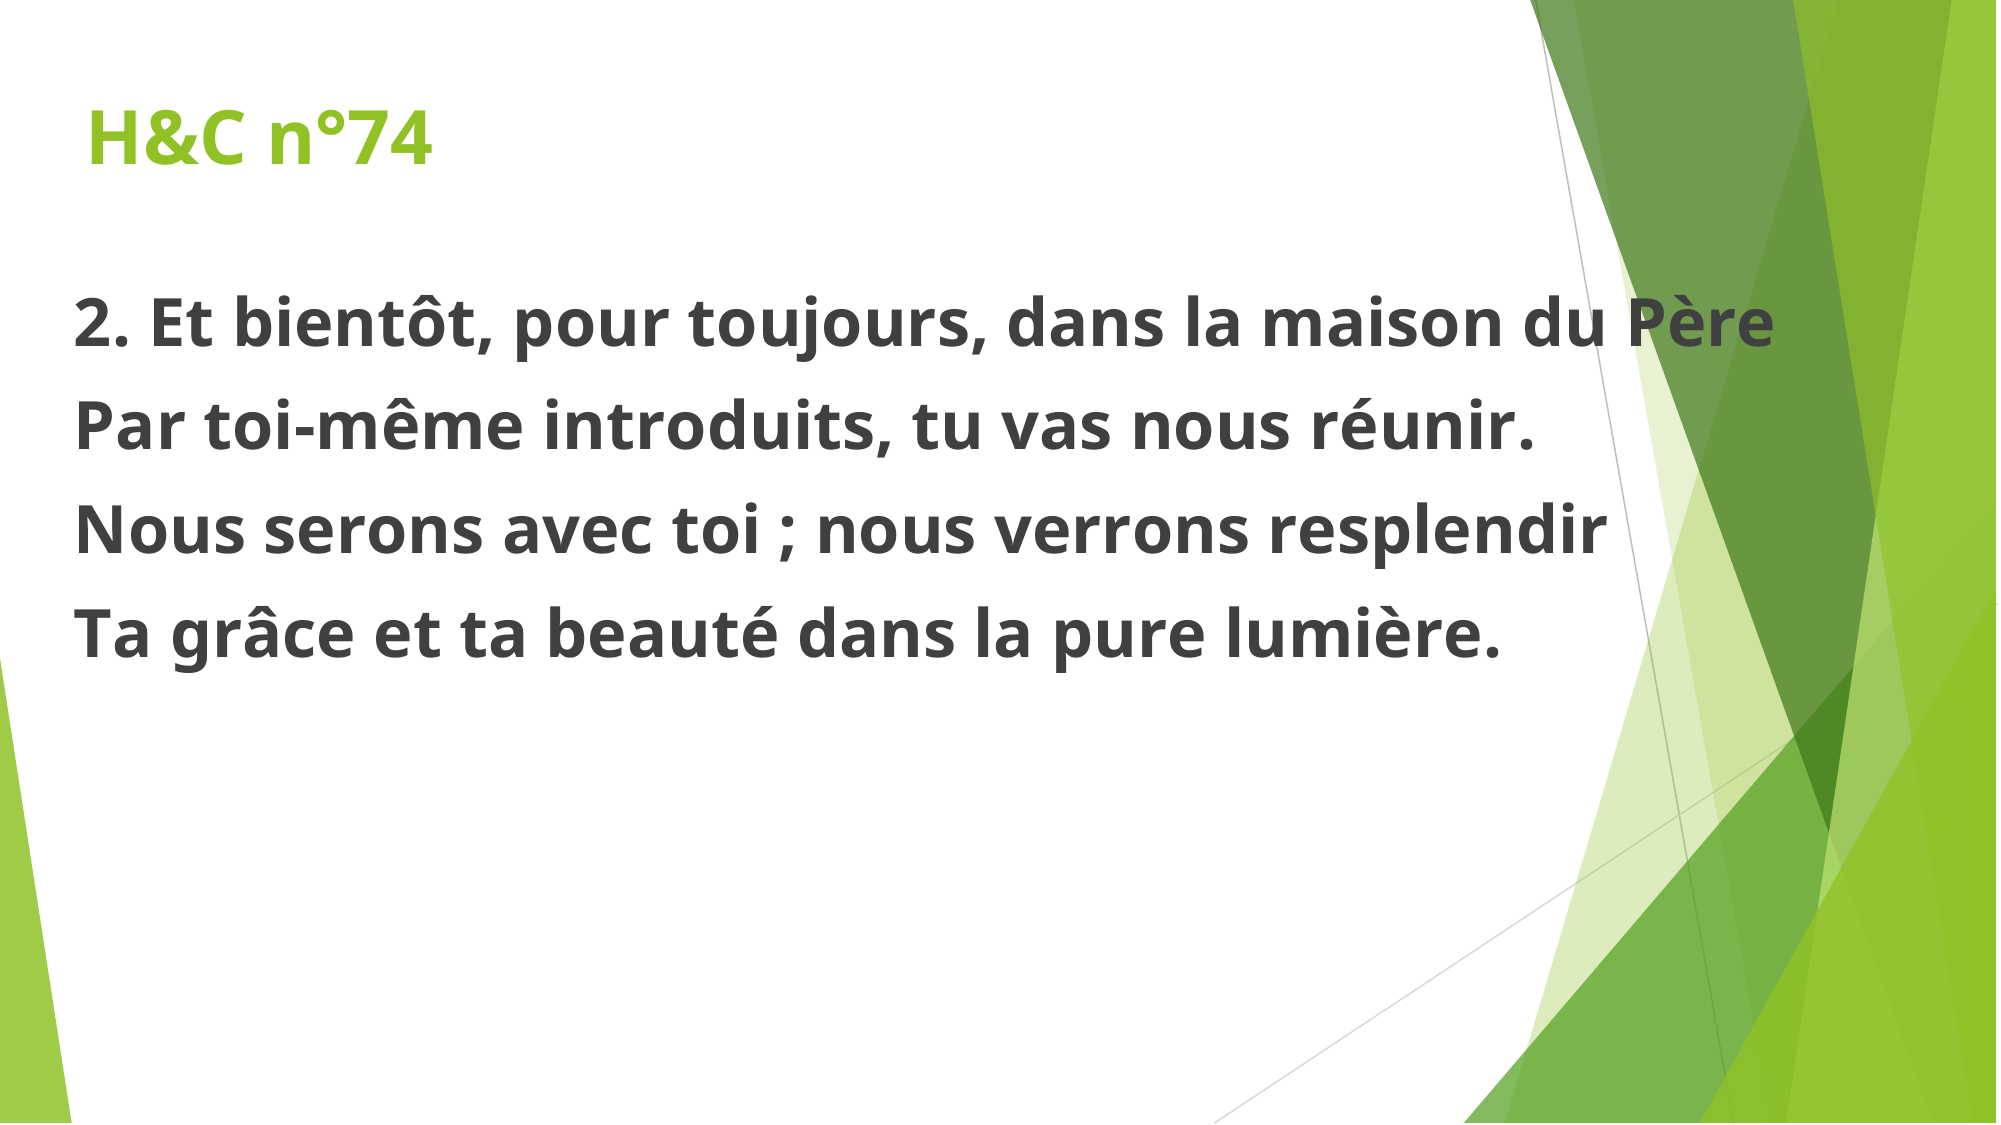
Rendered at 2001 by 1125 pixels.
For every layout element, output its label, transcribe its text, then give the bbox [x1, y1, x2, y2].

text_box 2. Et bientôt, pour toujours, dans la maison du Père Par toi-même introduits, tu vas nous réunir. Nous serons avec toi ; nous verrons resplendir Ta grâce et ta beauté dans la pure lumière. [59, 259, 2001, 1075]
text_box H&C n°74 [70, 82, 863, 189]
